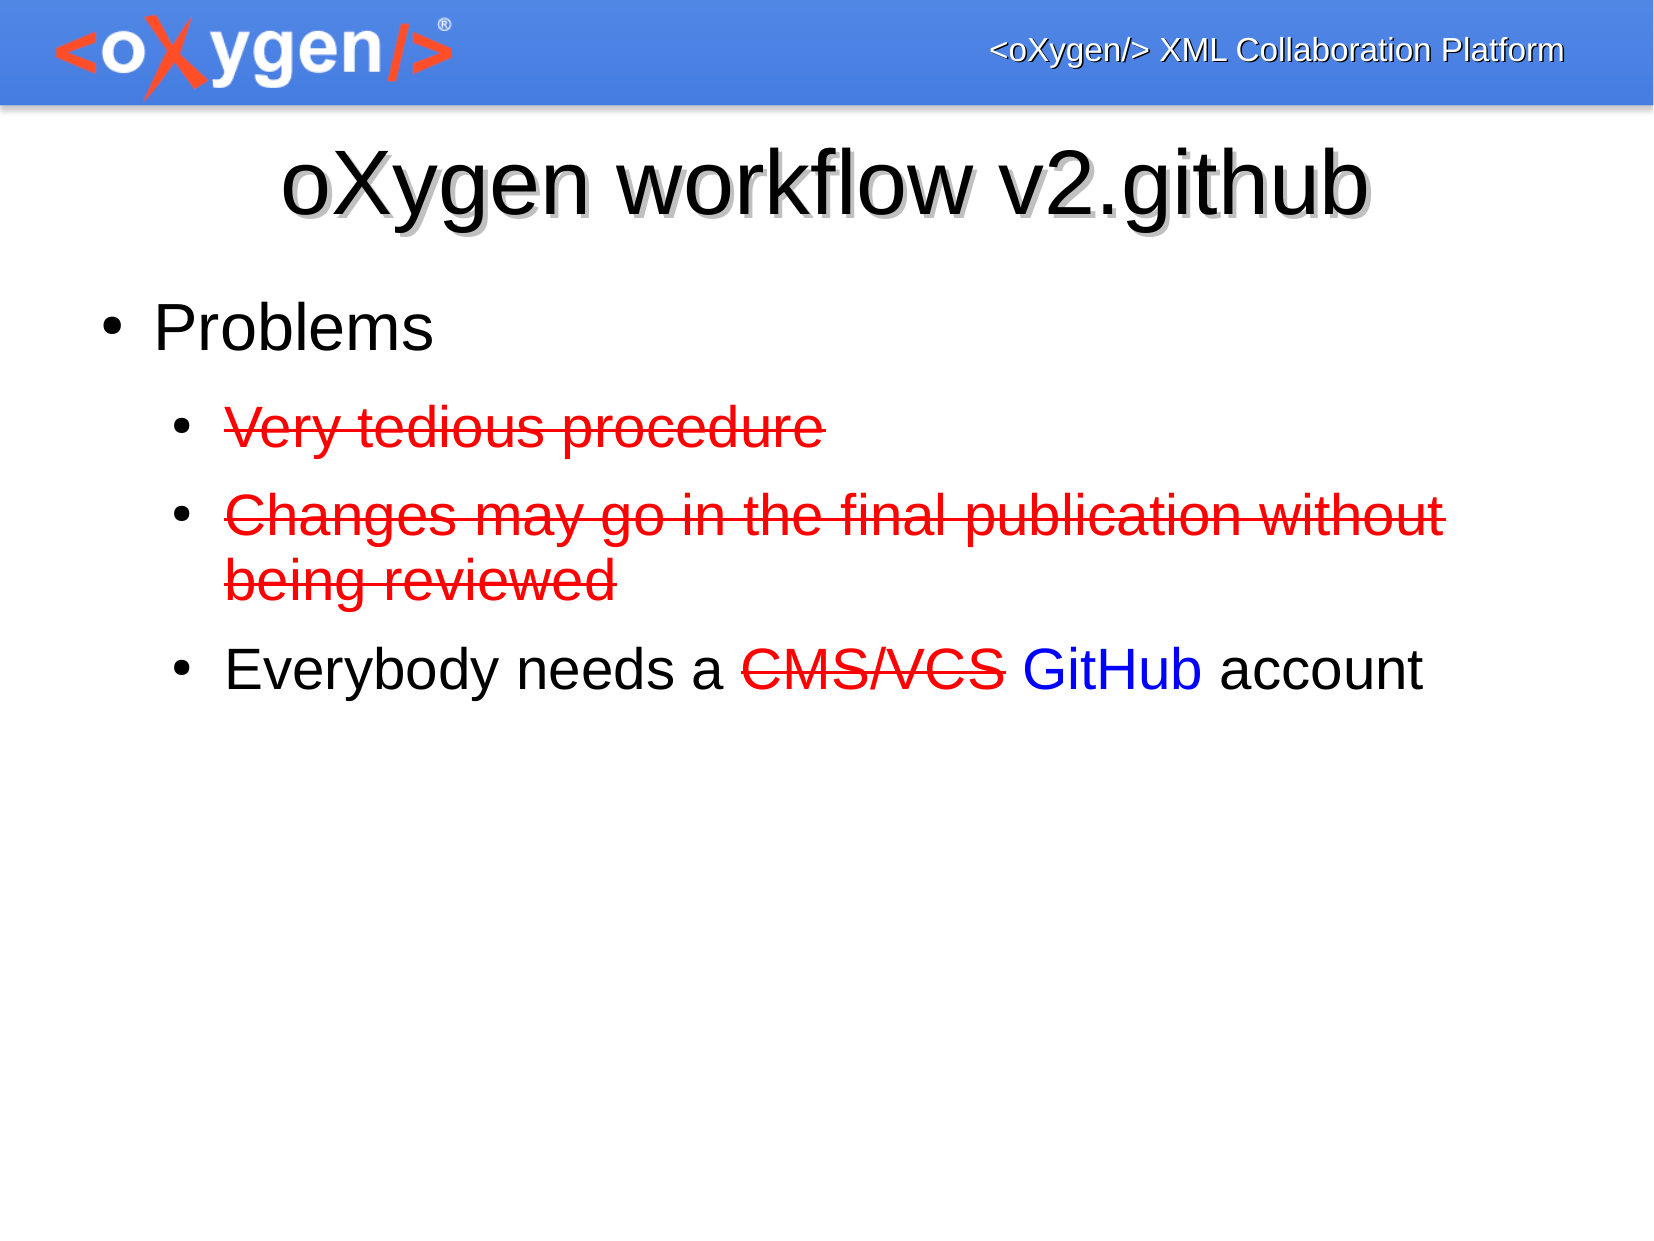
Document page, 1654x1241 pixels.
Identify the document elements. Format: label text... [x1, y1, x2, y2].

list Problems Very tedious procedure Changes may go in the final publication without being reviewed Everybody needs a CMS/VCS GitHub account [82, 290, 1571, 1010]
picture [0, 0, 1654, 119]
title oXygen workflow v2.github [82, 78, 1571, 287]
